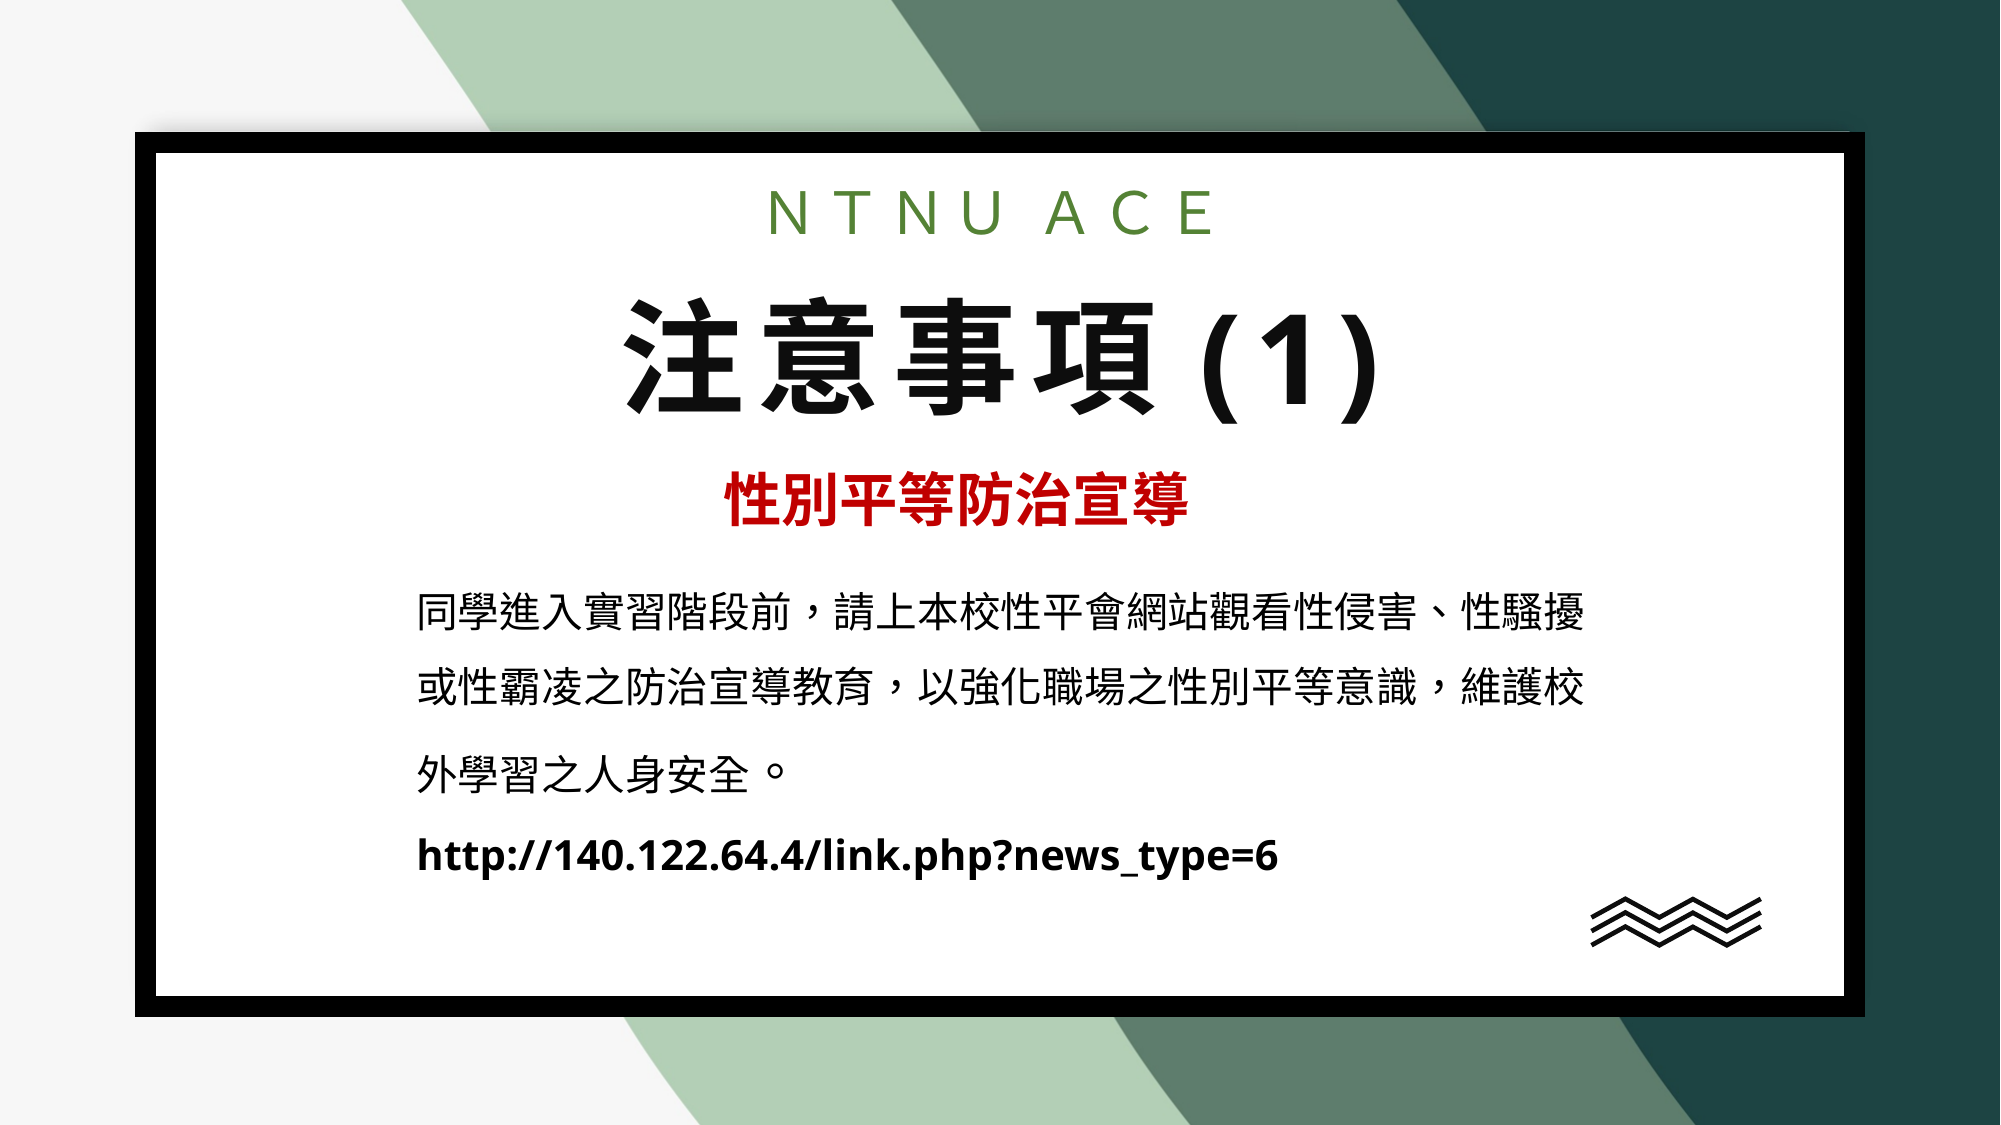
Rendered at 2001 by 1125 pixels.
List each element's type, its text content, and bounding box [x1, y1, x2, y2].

text_box ＮＴＮＵ ＡＣＥ [745, 169, 1239, 254]
text_box 注意事項(1) [554, 272, 1445, 437]
text_box 同學進入實習階段前，請上本校性平會網站觀看性侵害、性騷擾或性霸凌之防治宣導教育，以強化職場之性別平等意識，維護校外學習之人身安全。 http://140.122.64.4/link.php?news_type=6 [401, 552, 1604, 947]
text_box 性別平等防治宣導 [708, 455, 1282, 588]
text_box [145, 143, 1855, 1006]
picture [0, 0, 2000, 1125]
